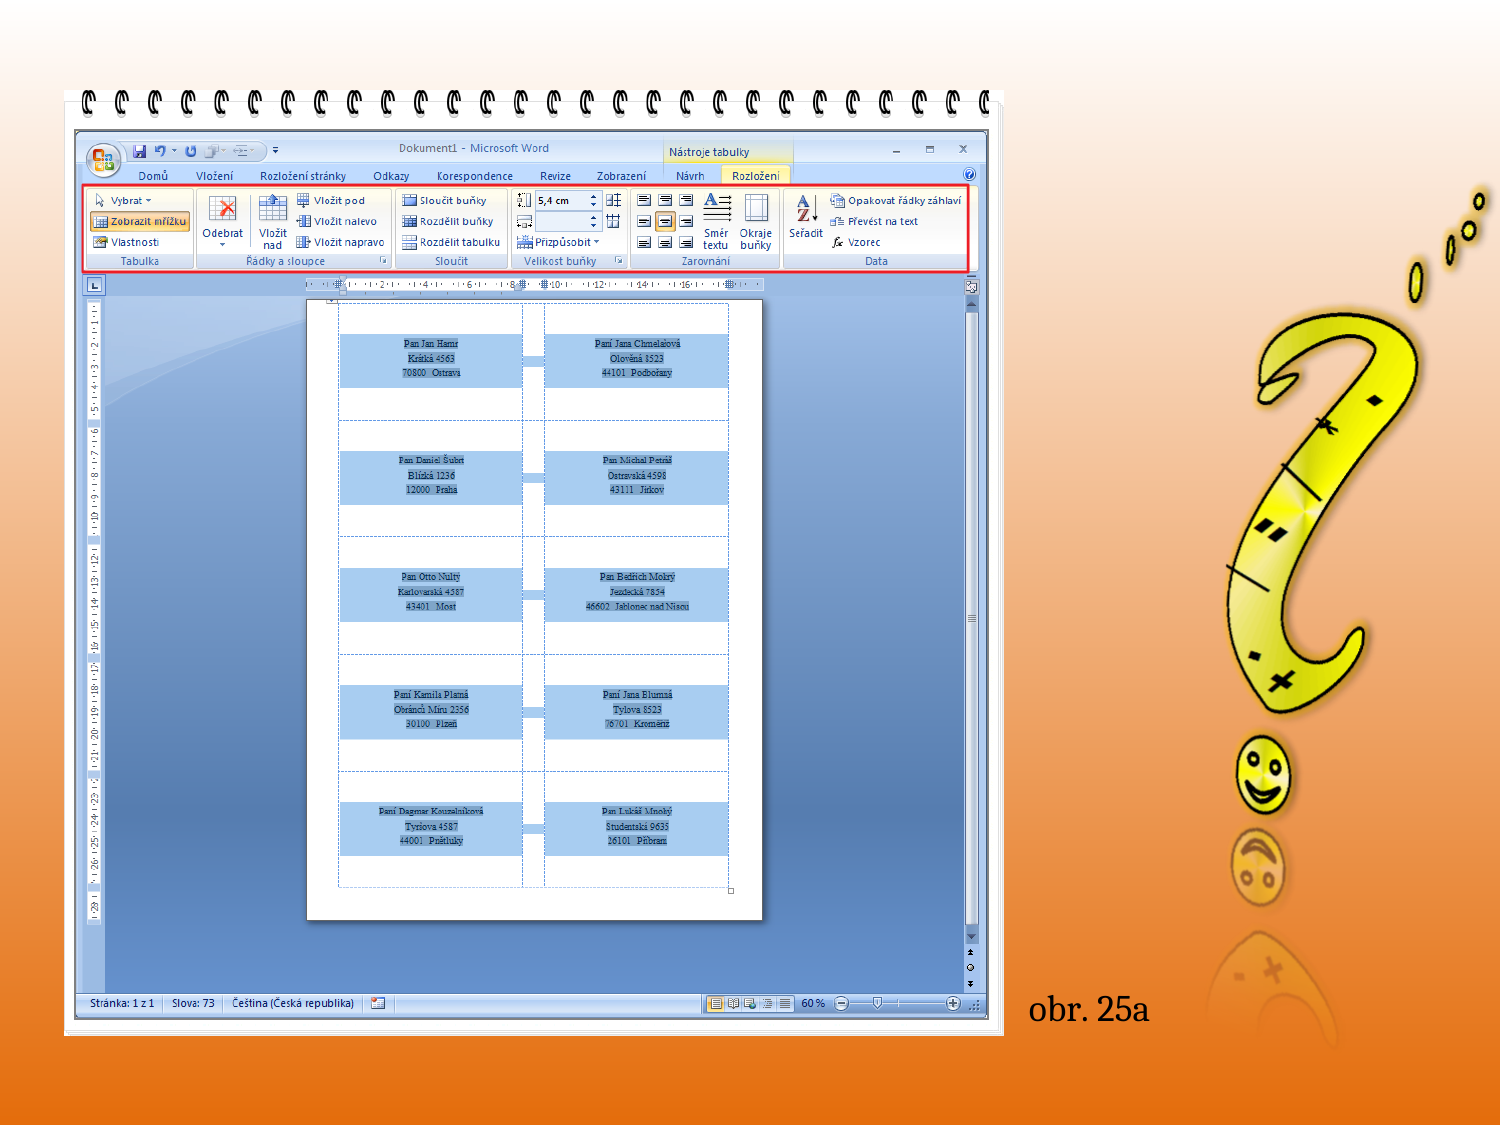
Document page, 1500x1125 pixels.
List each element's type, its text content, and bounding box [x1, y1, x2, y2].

picture [1171, 160, 1500, 1125]
picture [64, 90, 1004, 1036]
text_box obr. 25a [1014, 976, 1166, 1037]
